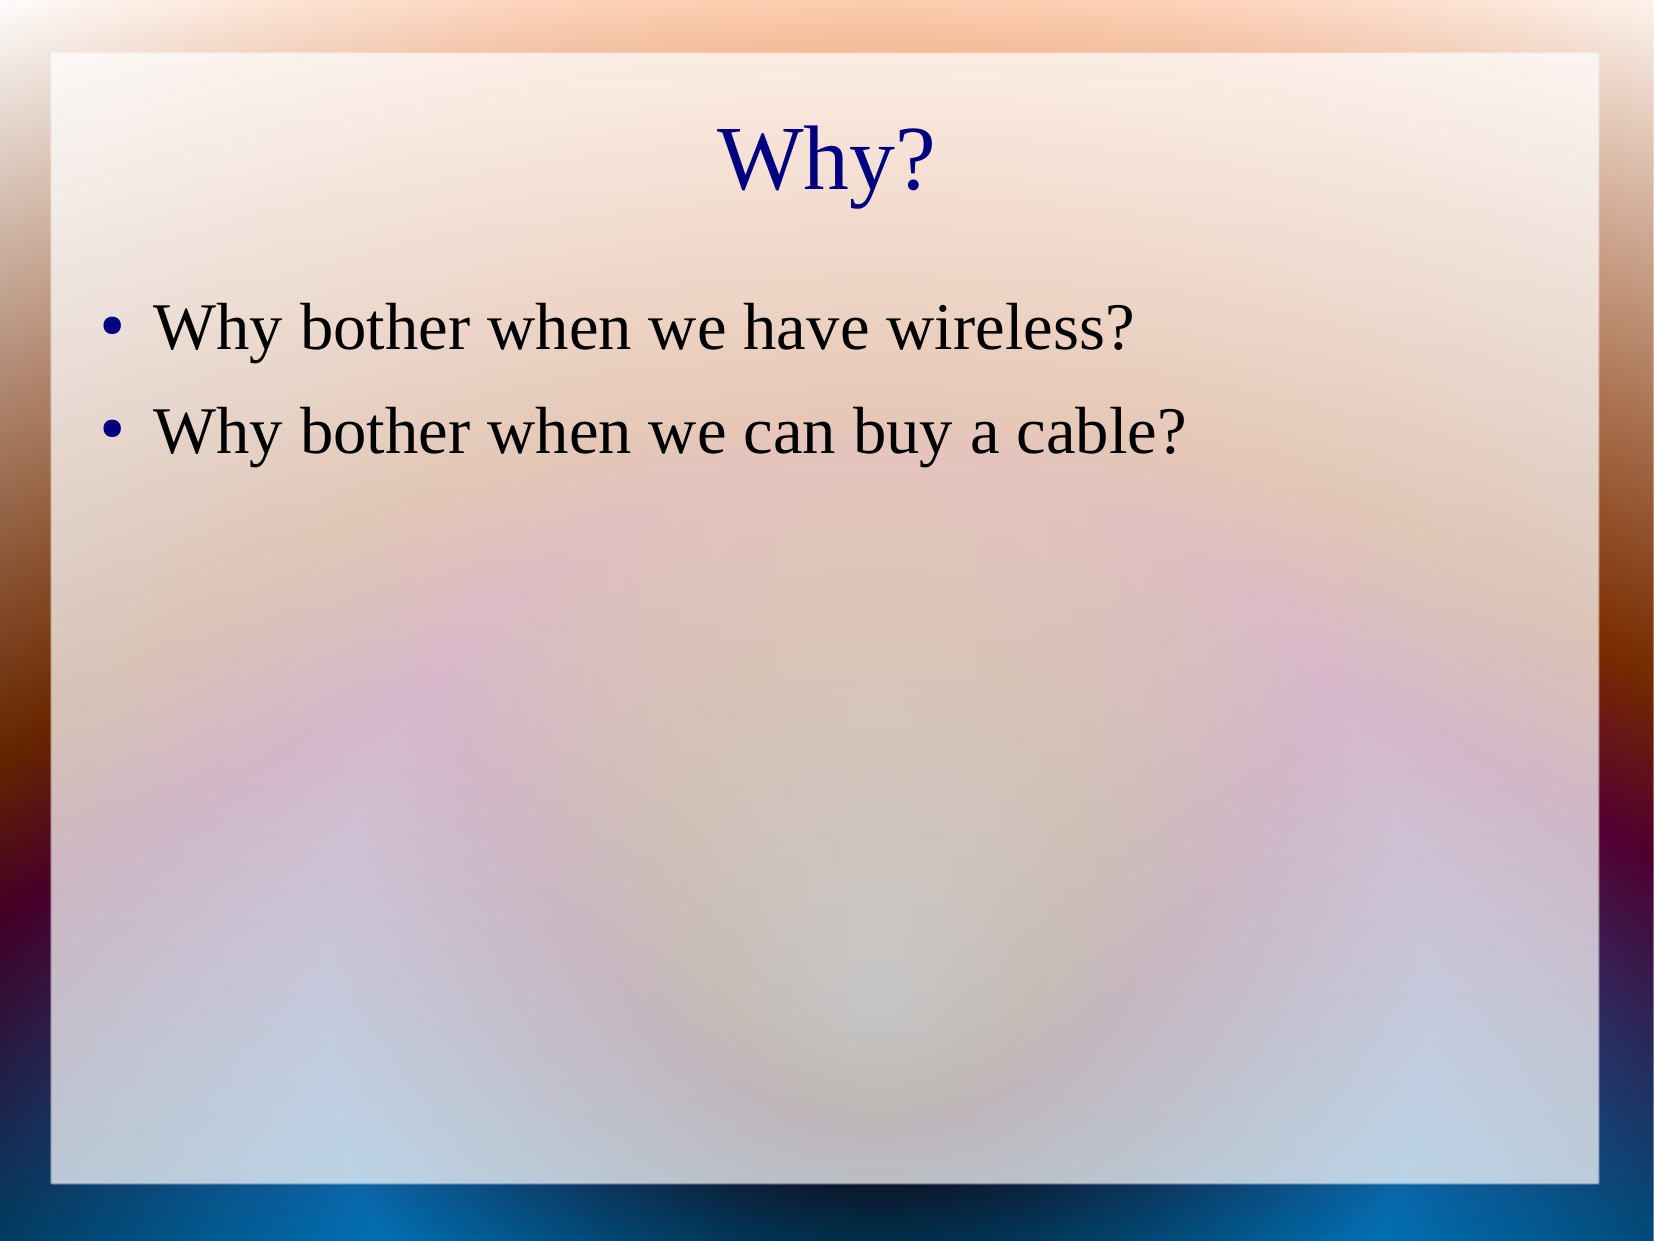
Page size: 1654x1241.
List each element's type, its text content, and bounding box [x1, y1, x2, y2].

picture [0, 0, 1654, 1241]
title Why? [82, 55, 1571, 263]
list Why bother when we have wireless? Why bother when we can buy a cable? [82, 290, 1571, 1034]
